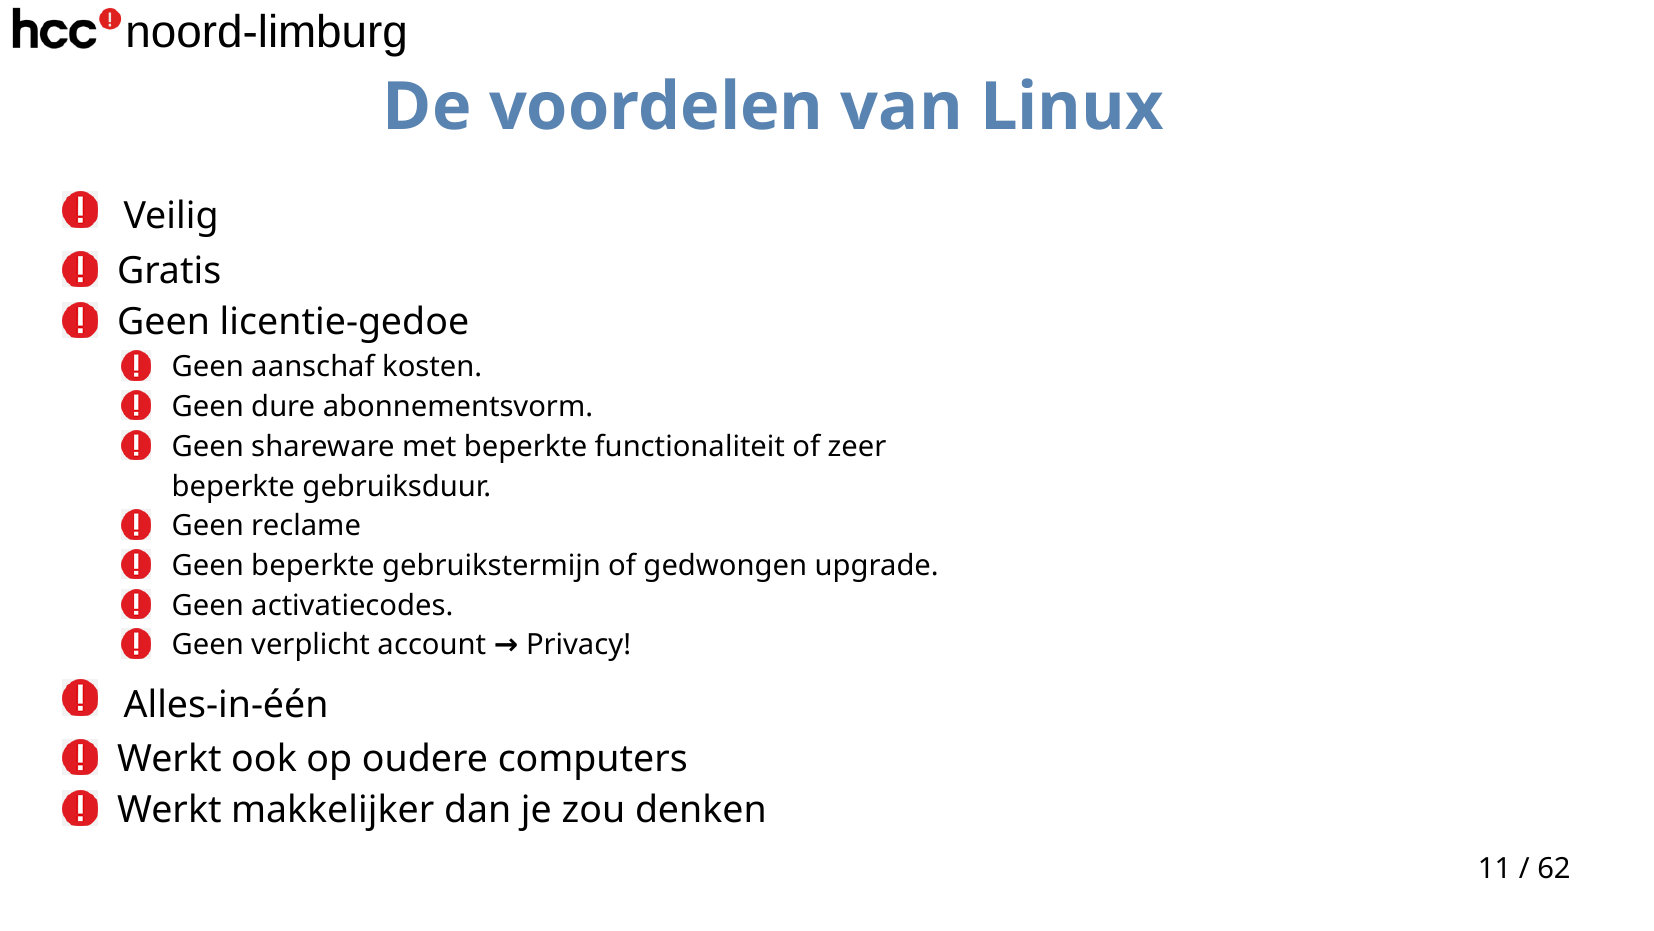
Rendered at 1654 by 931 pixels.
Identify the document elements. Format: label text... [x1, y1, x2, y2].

picture [11, 6, 122, 50]
title De voordelen van Linux [354, 57, 1193, 149]
subtitle Veilig Gratis Geen licentie-gedoe Geen aanschaf kosten. Geen dure abonnementsvorm. Geen shareware met beperkte functionaliteit of zeer beperkte gebruiksduur. Geen reclame Geen beperkte gebruikstermijn of gedwongen upgrade. Geen activatiecodes. Geen verplicht account → Privacy! Alles-in-één Werkt ook op oudere computers Werkt makkelijker dan je zou denken [62, 173, 1542, 836]
